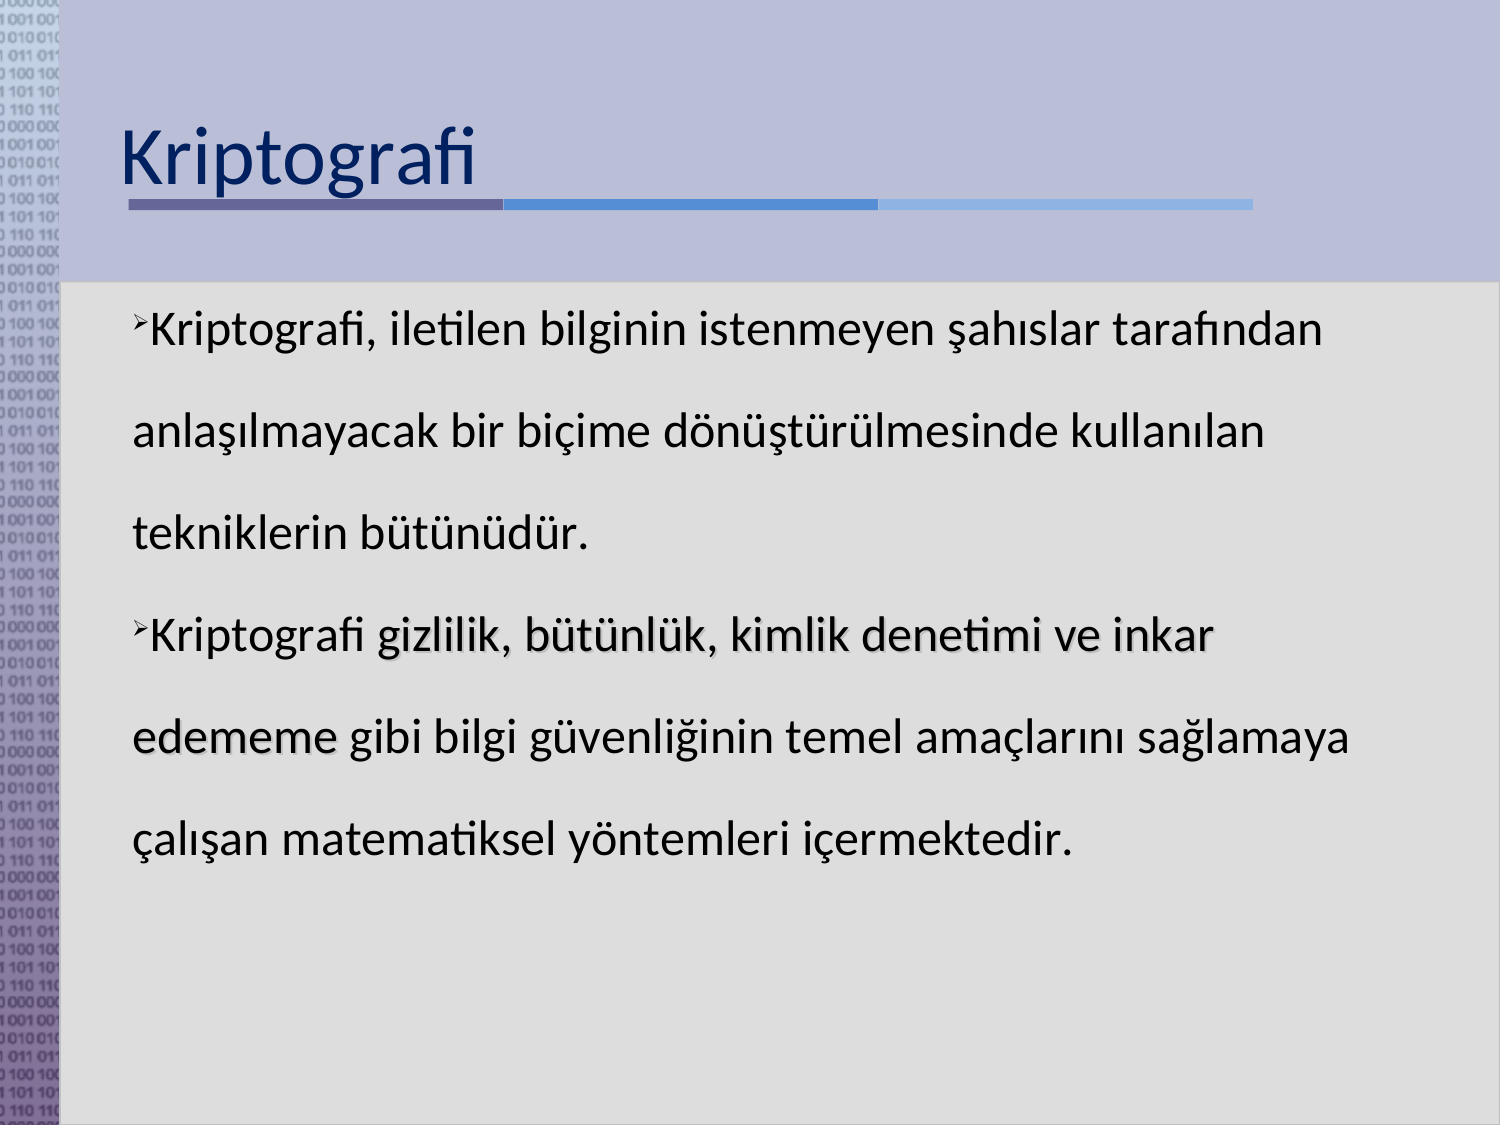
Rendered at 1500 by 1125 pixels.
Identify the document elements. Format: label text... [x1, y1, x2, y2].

text_box Kriptografi [105, 93, 844, 210]
picture [0, 0, 60, 1125]
text_box [128, 199, 1253, 211]
text_box Kriptografi, iletilen bilginin istenmeyen şahıslar tarafından anlaşılmayacak bir biçime dönüştürülmesinde kullanılan tekniklerin bütünüdür. Kriptografi gizlilik, bütünlük, kimlik denetimi ve inkar edememe gibi bilgi güvenliğinin temel amaçlarını sağlamaya çalışan matematiksel yöntemleri içermektedir. [117, 246, 1395, 1090]
